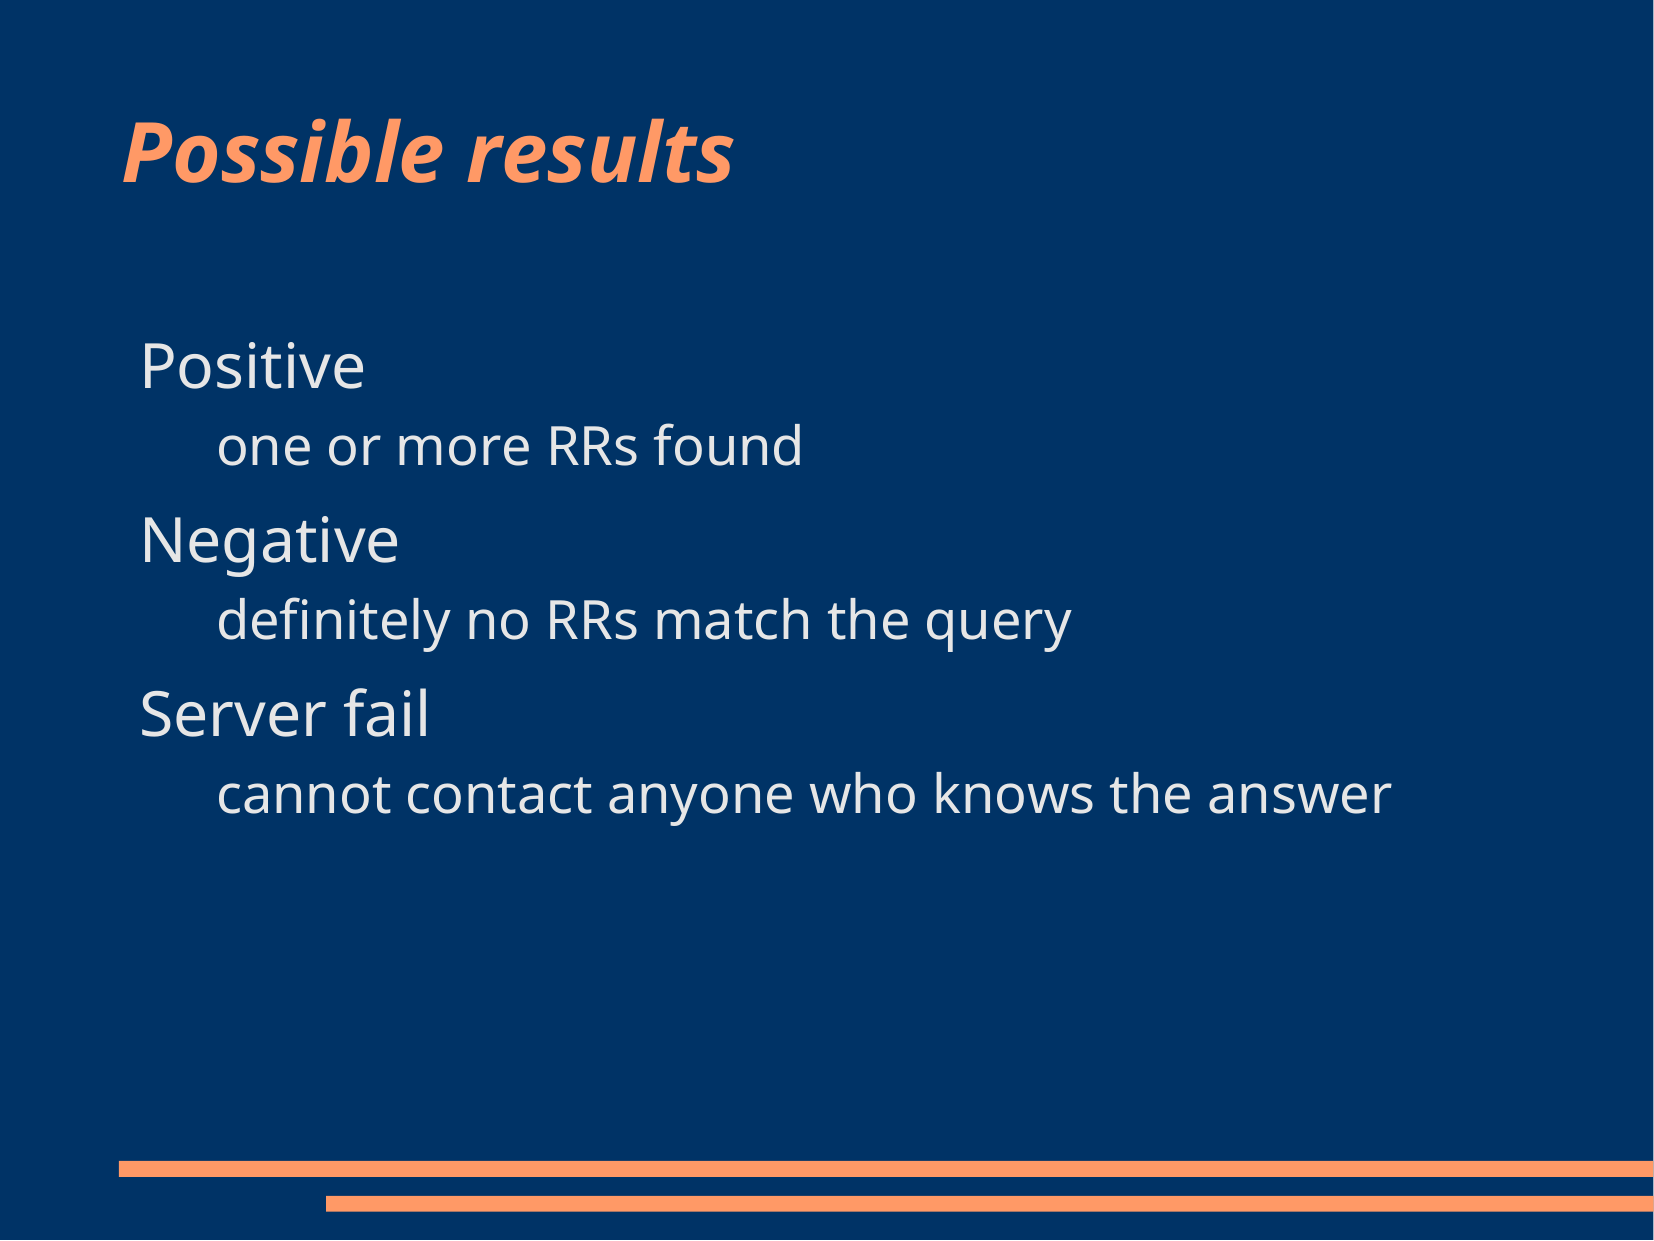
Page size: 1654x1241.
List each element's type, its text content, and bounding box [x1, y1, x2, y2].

list Positive one or more RRs found Negative definitely no RRs match the query Server fail cannot contact anyone who knows the answer [121, 322, 1561, 1133]
title Possible results [121, 46, 1534, 254]
